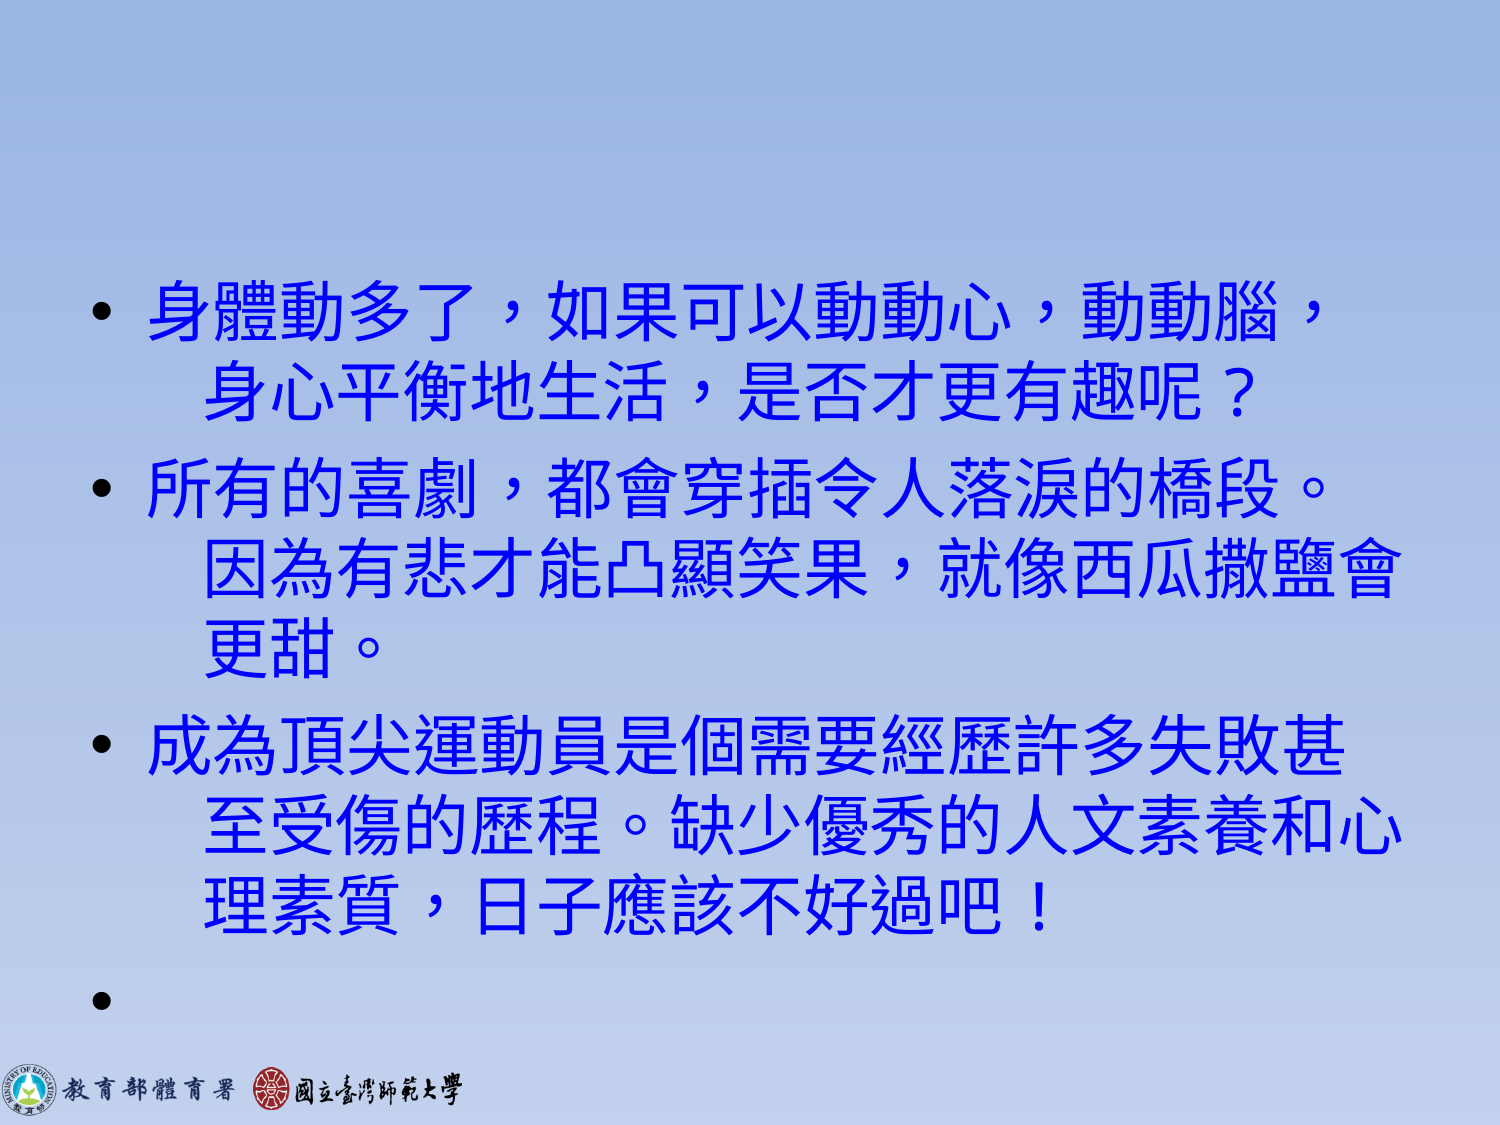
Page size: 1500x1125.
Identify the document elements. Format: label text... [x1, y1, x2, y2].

list 身體動多了，如果可以動動心，動動腦，身心平衡地生活，是否才更有趣呢? 所有的喜劇，都會穿插令人落淚的橋段。因為有悲才能凸顯笑果，就像西瓜撒鹽會更甜。 成為頂尖運動員是個需要經歷許多失敗甚至受傷的歷程。缺少優秀的人文素養和心理素質，日子應該不好過吧! [75, 262, 1426, 1005]
